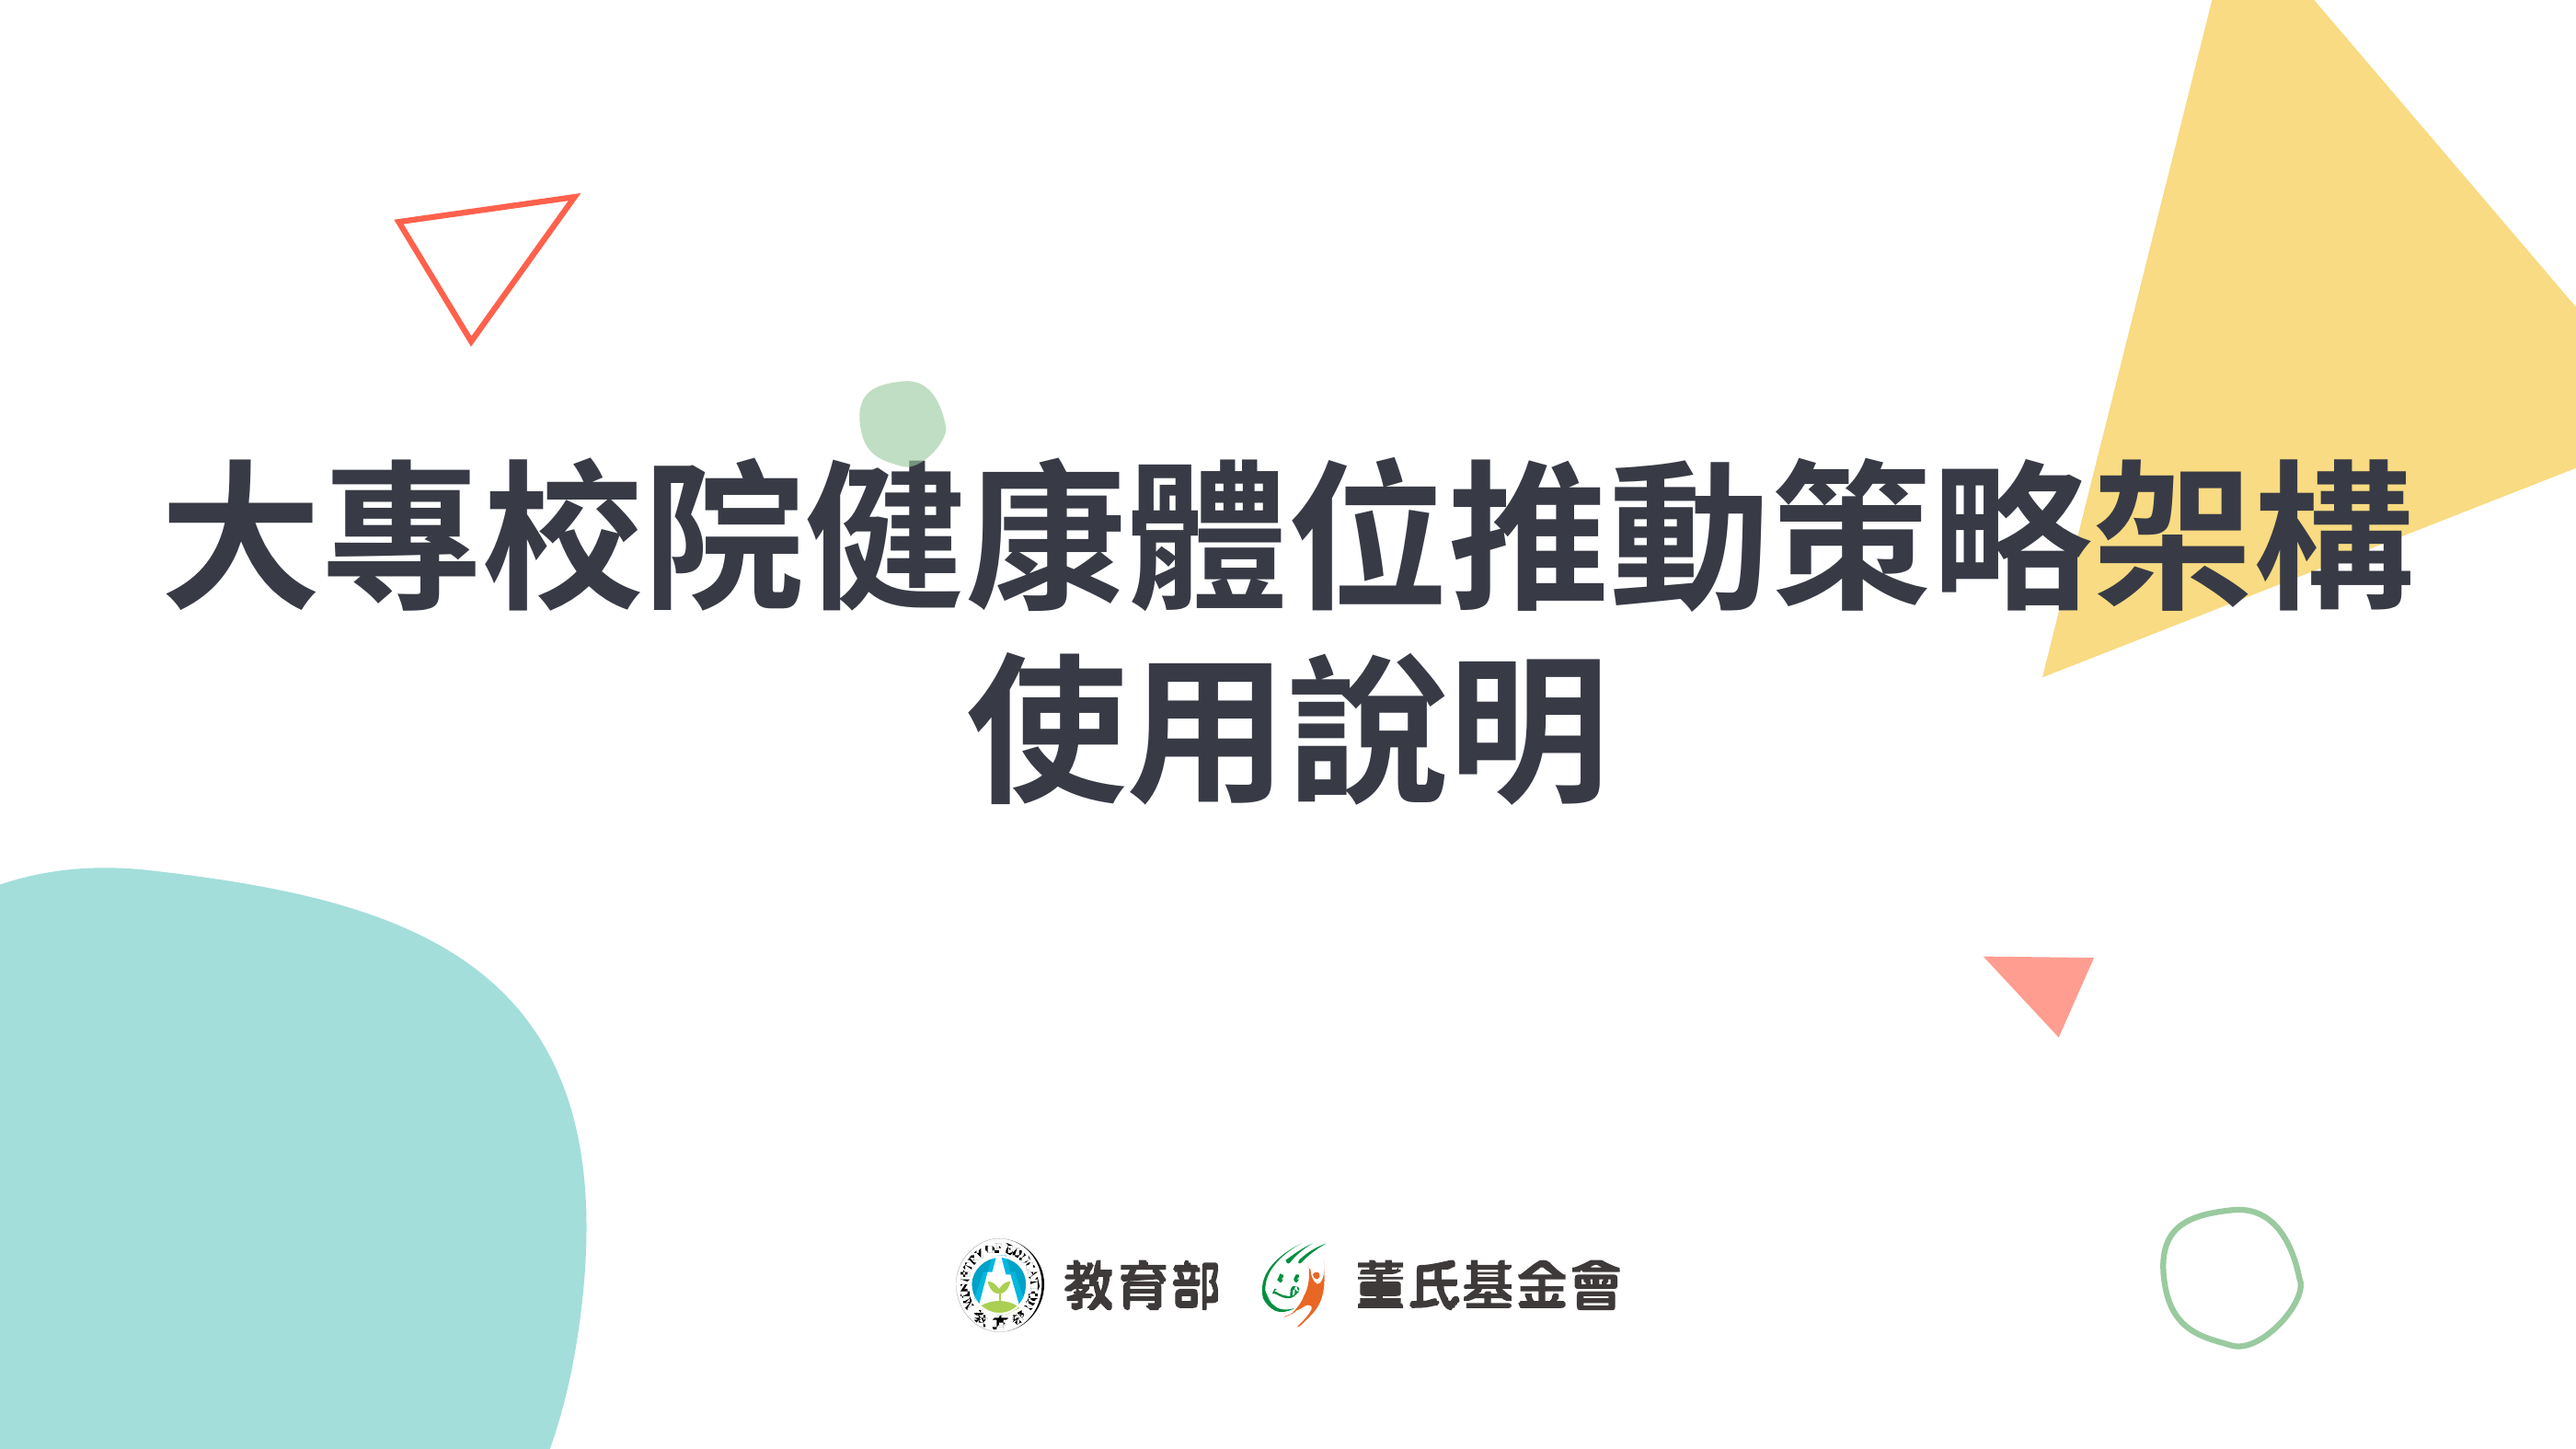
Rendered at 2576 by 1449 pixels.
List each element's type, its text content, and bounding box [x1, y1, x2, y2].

text_box [859, 381, 947, 467]
text_box 大專校院健康體位推動策略架構使用說明 [137, 328, 2439, 930]
picture [956, 1236, 1620, 1337]
text_box [1983, 956, 2095, 1038]
text_box [0, 868, 587, 1449]
text_box [2130, 0, 2576, 523]
